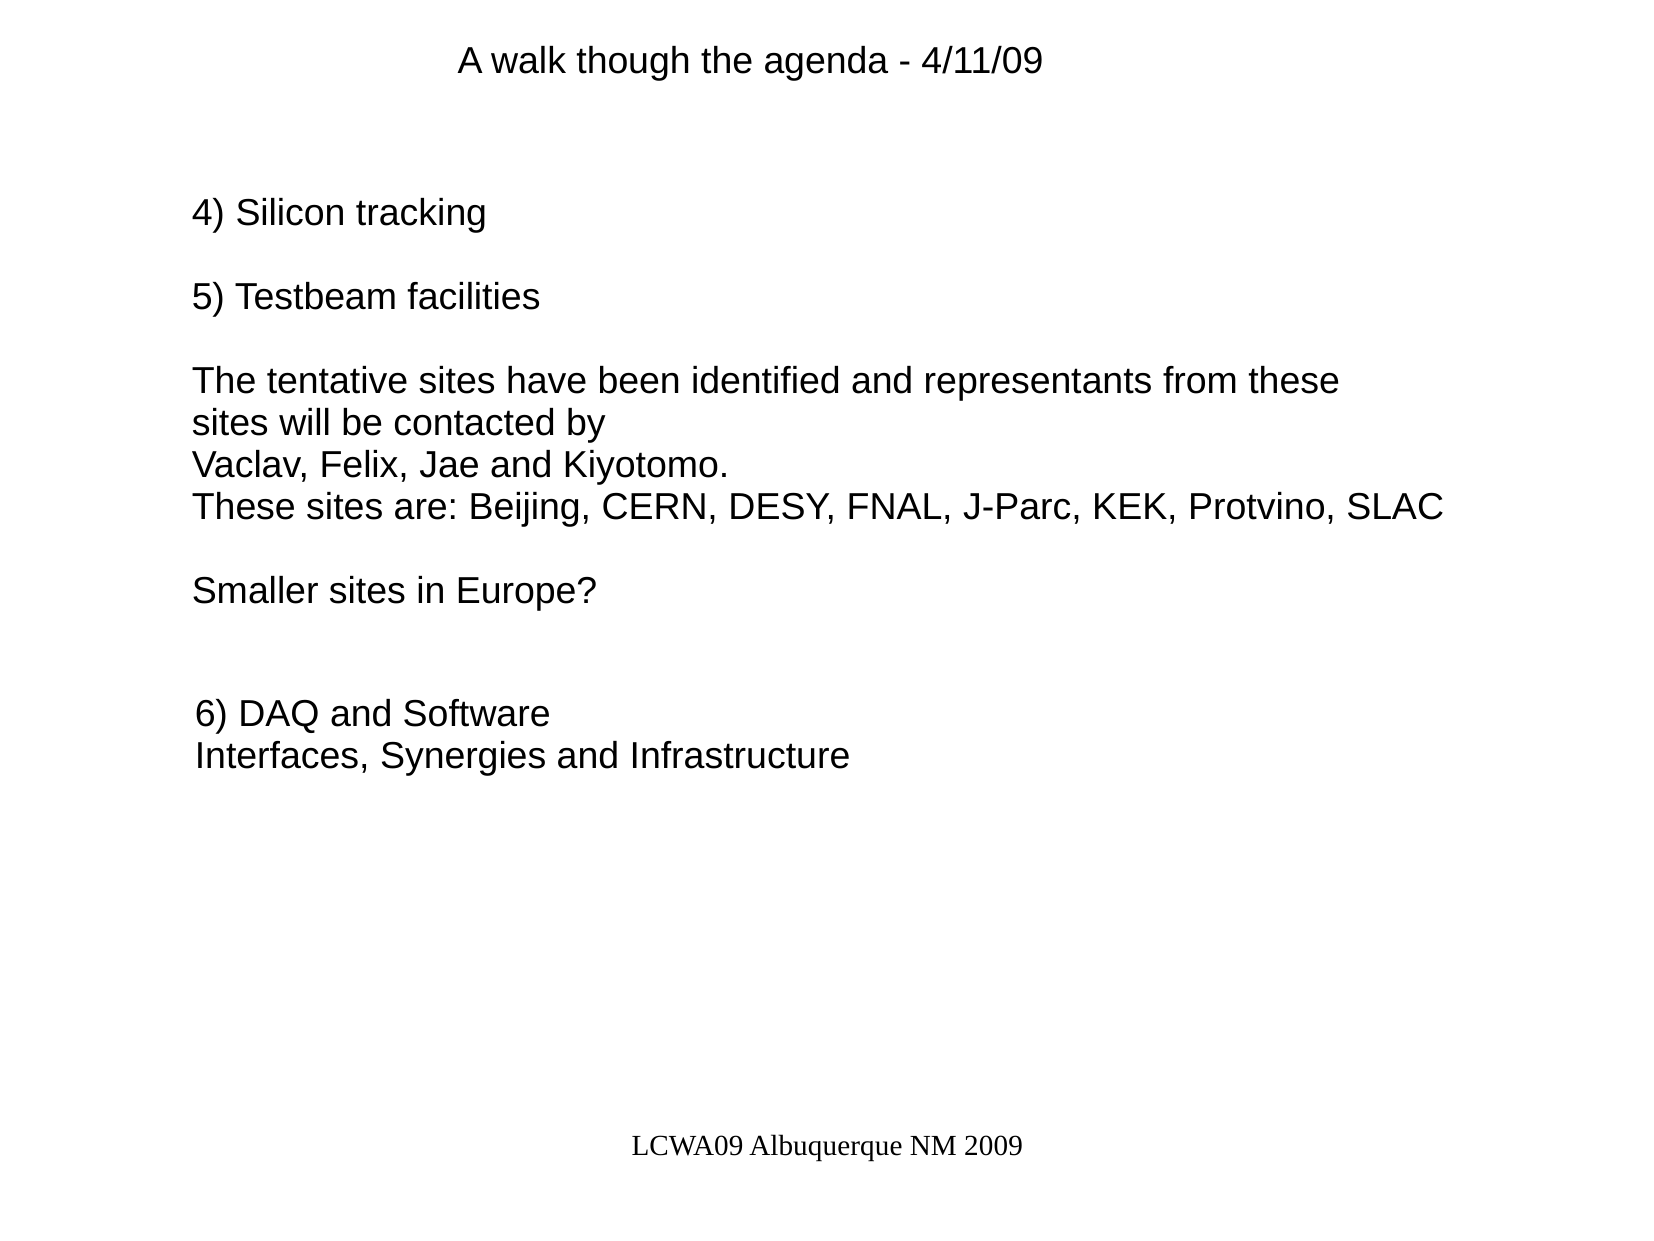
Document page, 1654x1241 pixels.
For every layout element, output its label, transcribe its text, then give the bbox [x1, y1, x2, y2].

text_box 4) Silicon tracking 5) Testbeam facilities The tentative sites have been identified and representants from these sites will be contacted by Vaclav, Felix, Jae and Kiyotomo. These sites are: Beijing, CERN, DESY, FNAL, J-Parc, KEK, Protvino, SLAC Smaller sites in Europe? [177, 184, 1654, 703]
text_box 6) DAQ and Software Interfaces, Synergies and Infrastructure [180, 685, 1063, 784]
text_box A walk though the agenda - 4/11/09 [442, 31, 1062, 89]
